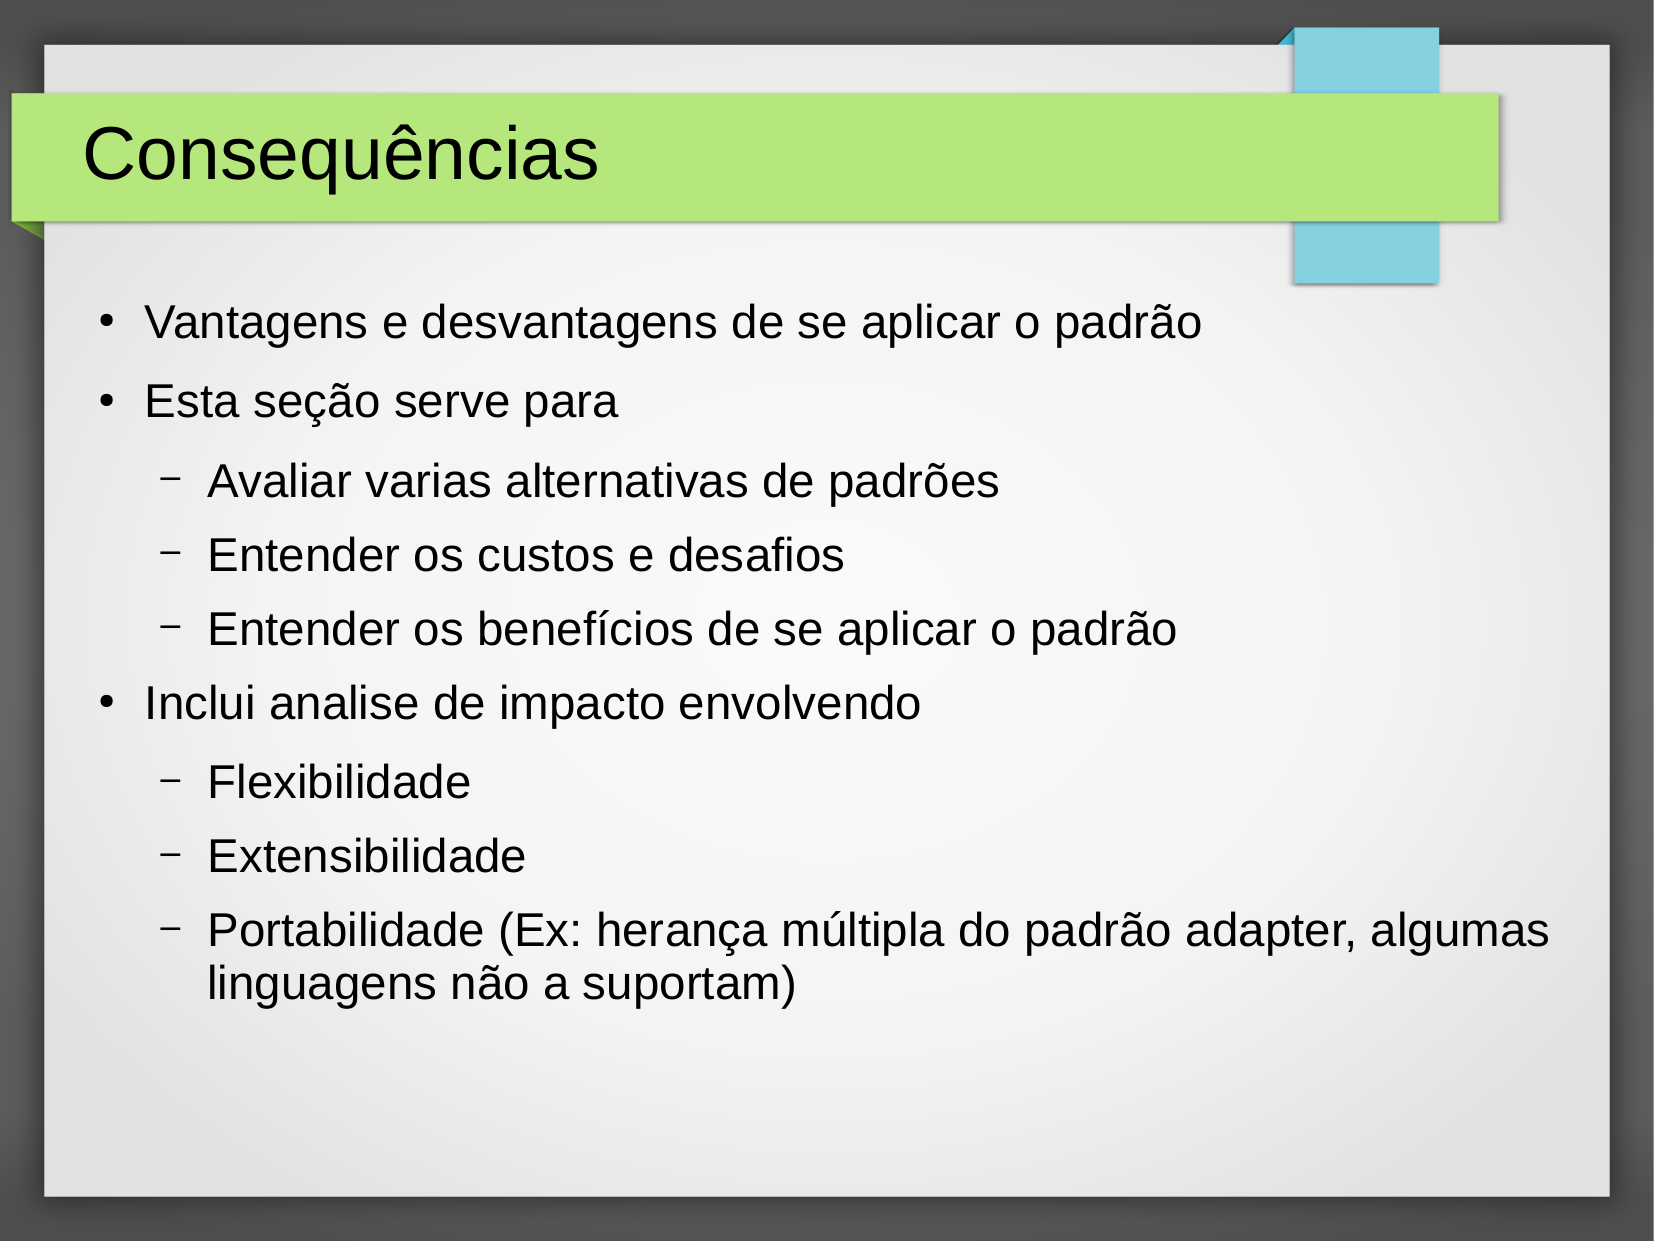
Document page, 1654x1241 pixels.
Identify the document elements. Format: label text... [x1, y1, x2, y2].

list Vantagens e desvantagens de se aplicar o padrão Esta seção serve para Avaliar varias alternativas de padrões Entender os custos e desafios Entender os benefícios de se aplicar o padrão Inclui analise de impacto envolvendo Flexibilidade Extensibilidade Portabilidade (Ex: herança múltipla do padrão adapter, algumas linguagens não a suportam) [82, 295, 1571, 1015]
picture [0, 0, 1654, 1241]
title Consequências [82, 94, 1264, 213]
